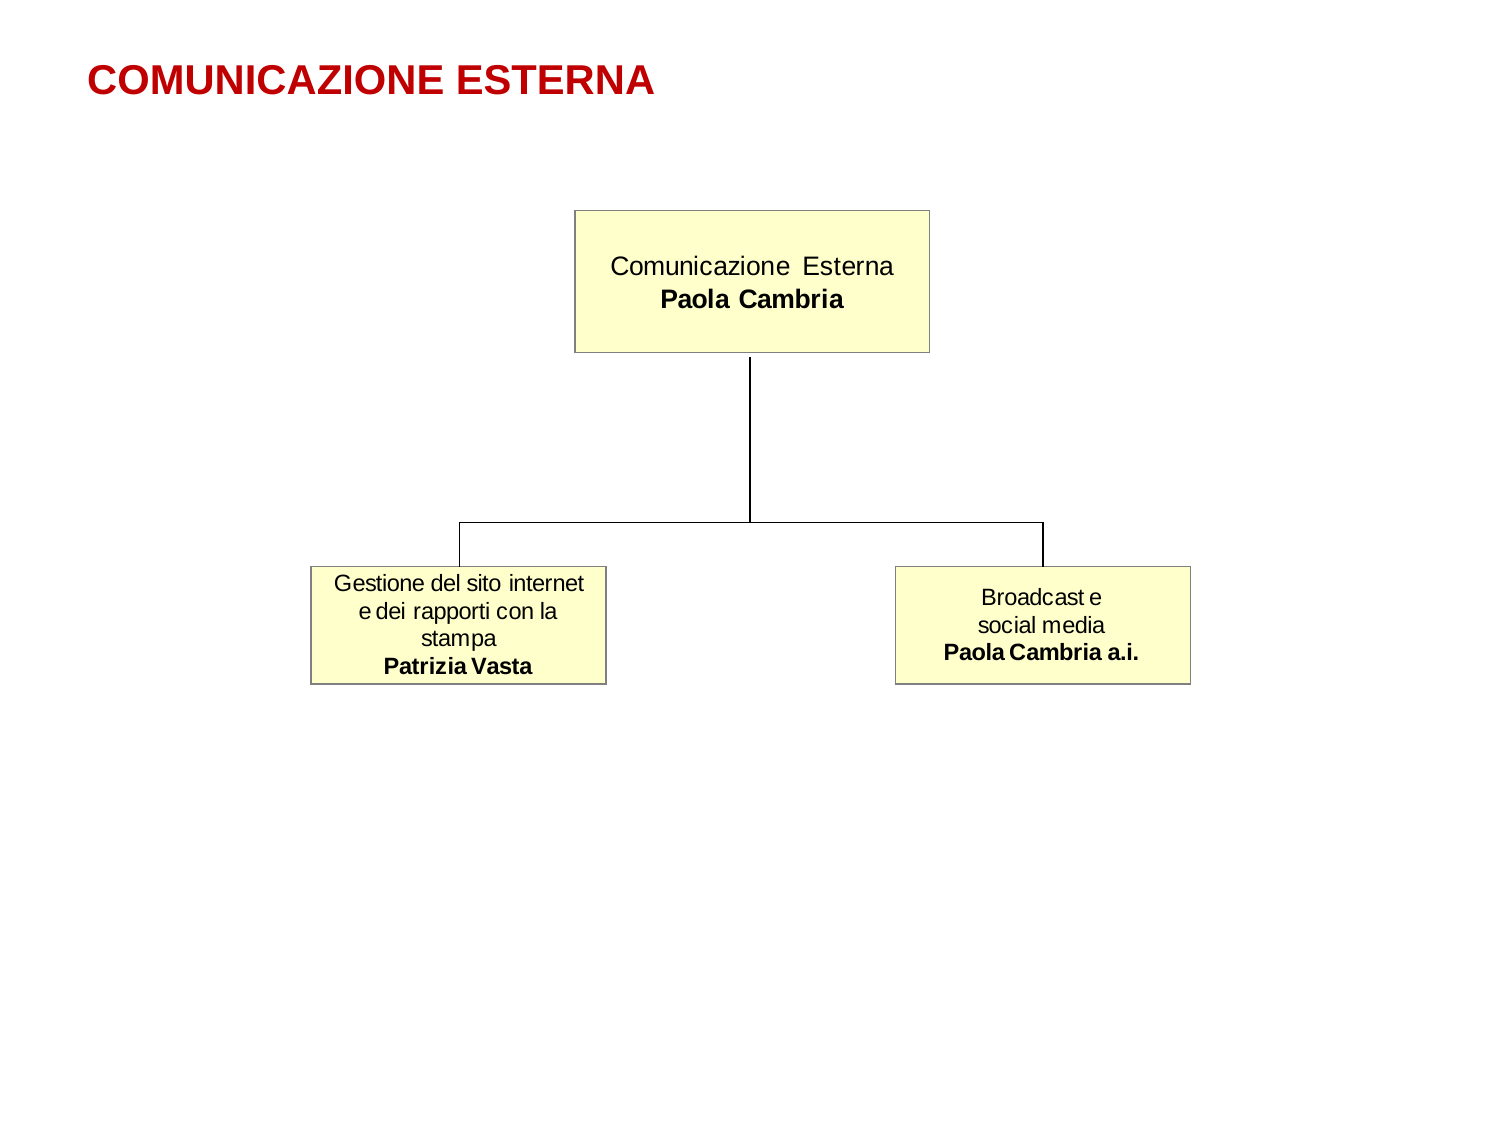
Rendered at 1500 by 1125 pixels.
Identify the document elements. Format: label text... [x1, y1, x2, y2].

title COMUNICAZIONE ESTERNA [72, 45, 1462, 128]
picture [308, 208, 1192, 685]
